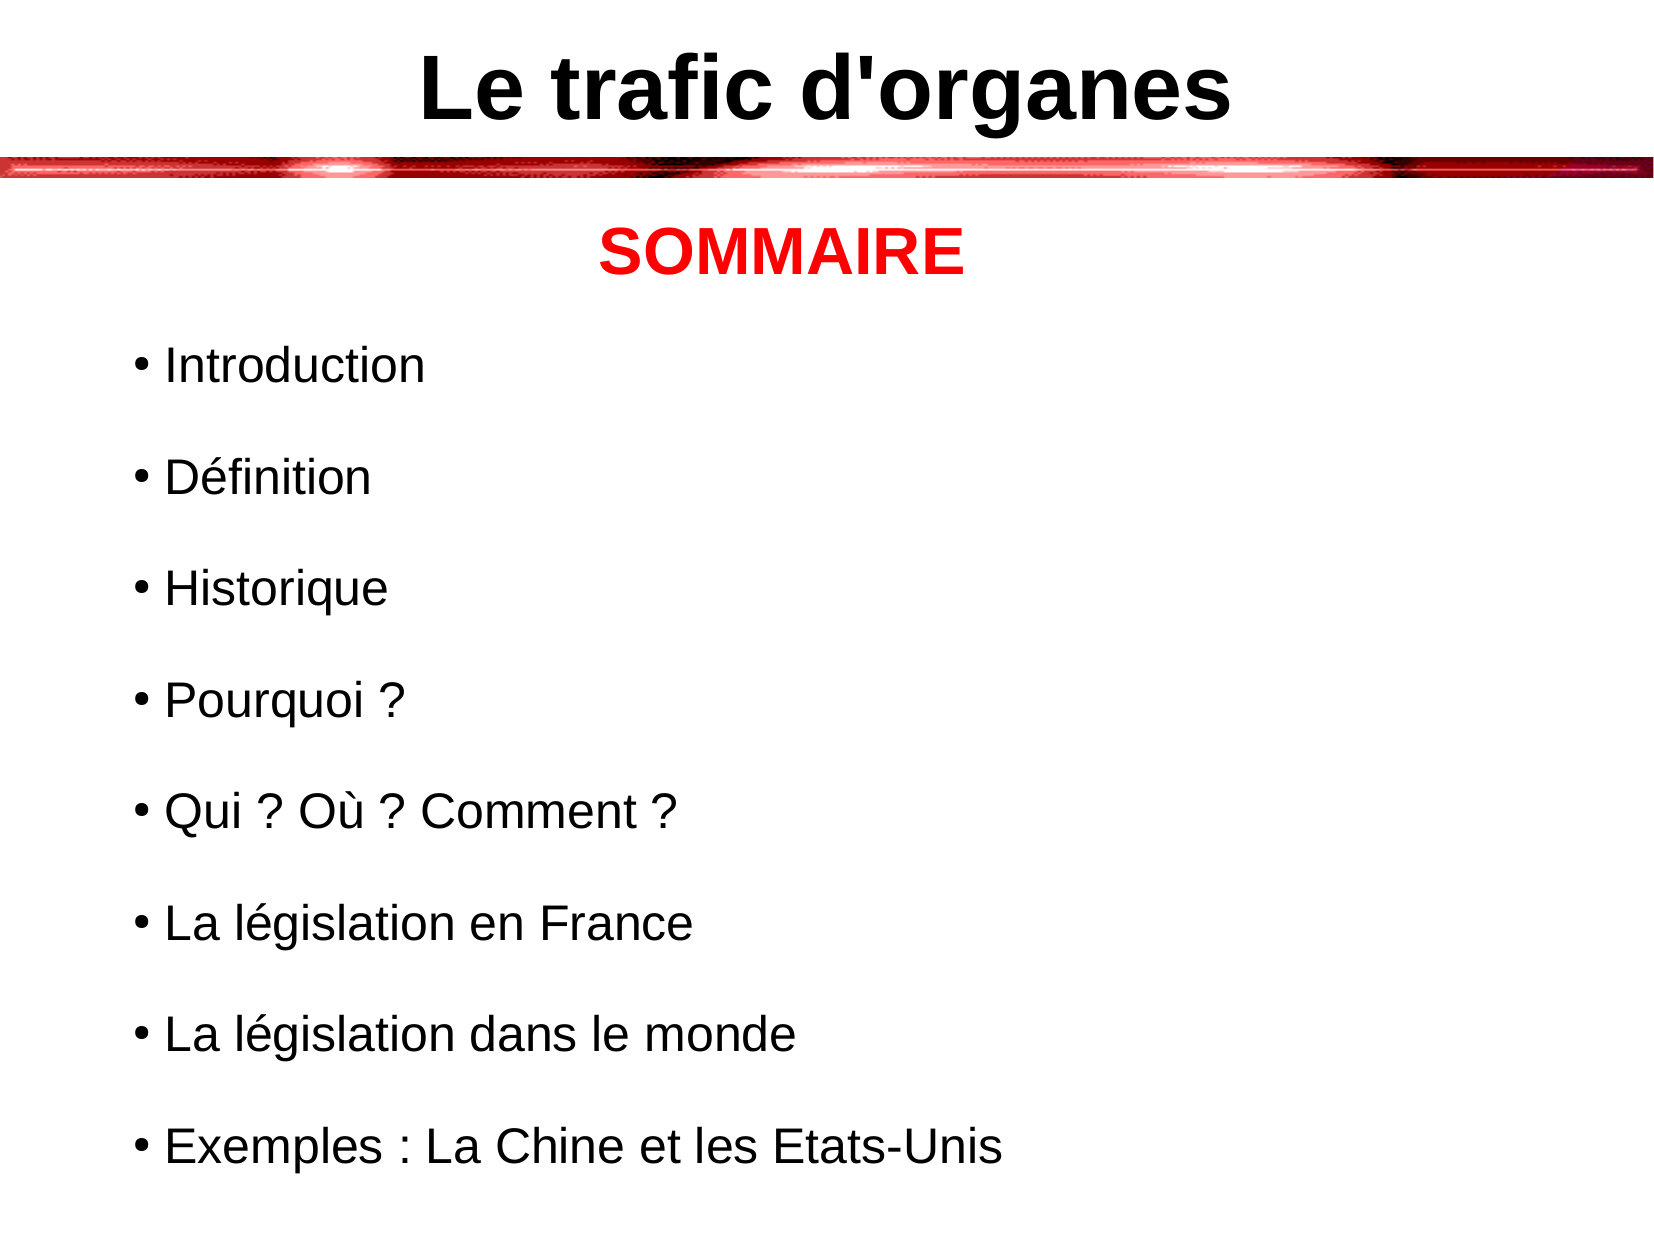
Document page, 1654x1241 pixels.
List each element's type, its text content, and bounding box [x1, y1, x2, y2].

text_box Introduction Définition Historique Pourquoi ? Qui ? Où ? Comment ? La législation en France La législation dans le monde Exemples : La Chine et les Etats-Unis [118, 330, 1034, 1182]
text_box SOMMAIRE [472, 206, 1093, 297]
text_box Le trafic d'organes [0, 29, 1654, 148]
picture [0, 157, 1654, 178]
